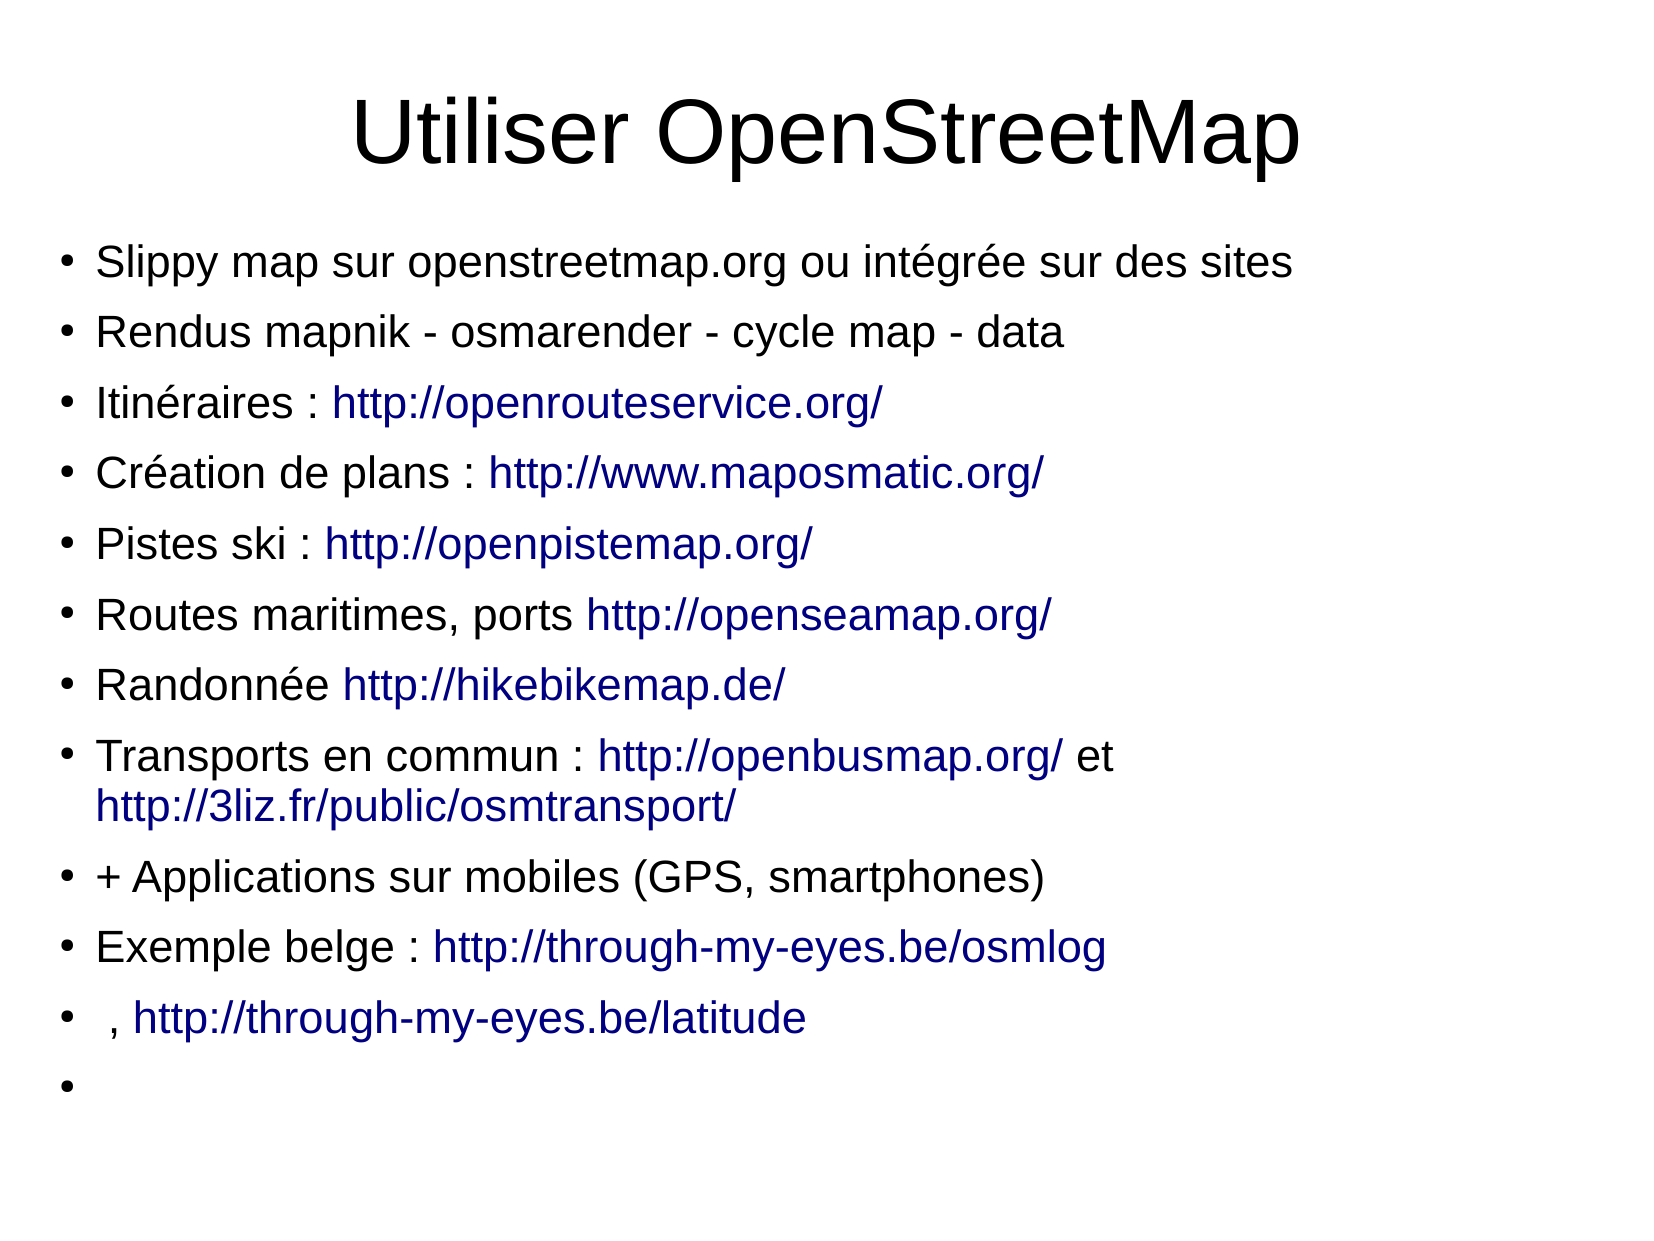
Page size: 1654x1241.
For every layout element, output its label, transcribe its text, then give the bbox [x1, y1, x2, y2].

list Slippy map sur openstreetmap.org ou intégrée sur des sites Rendus mapnik - osmarender - cycle map - data Itinéraires : http://openrouteservice.org/ Création de plans : http://www.maposmatic.org/ Pistes ski : http://openpistemap.org/ Routes maritimes, ports http://openseamap.org/ Randonnée http://hikebikemap.de/ Transports en commun : http://openbusmap.org/ et http://3liz.fr/public/osmtransport/ + Applications sur mobiles (GPS, smartphones) Exemple belge : http://through-my-eyes.be/osmlog , http://through-my-eyes.be/latitude [47, 236, 1536, 1055]
title Utiliser OpenStreetMap [82, 56, 1571, 207]
